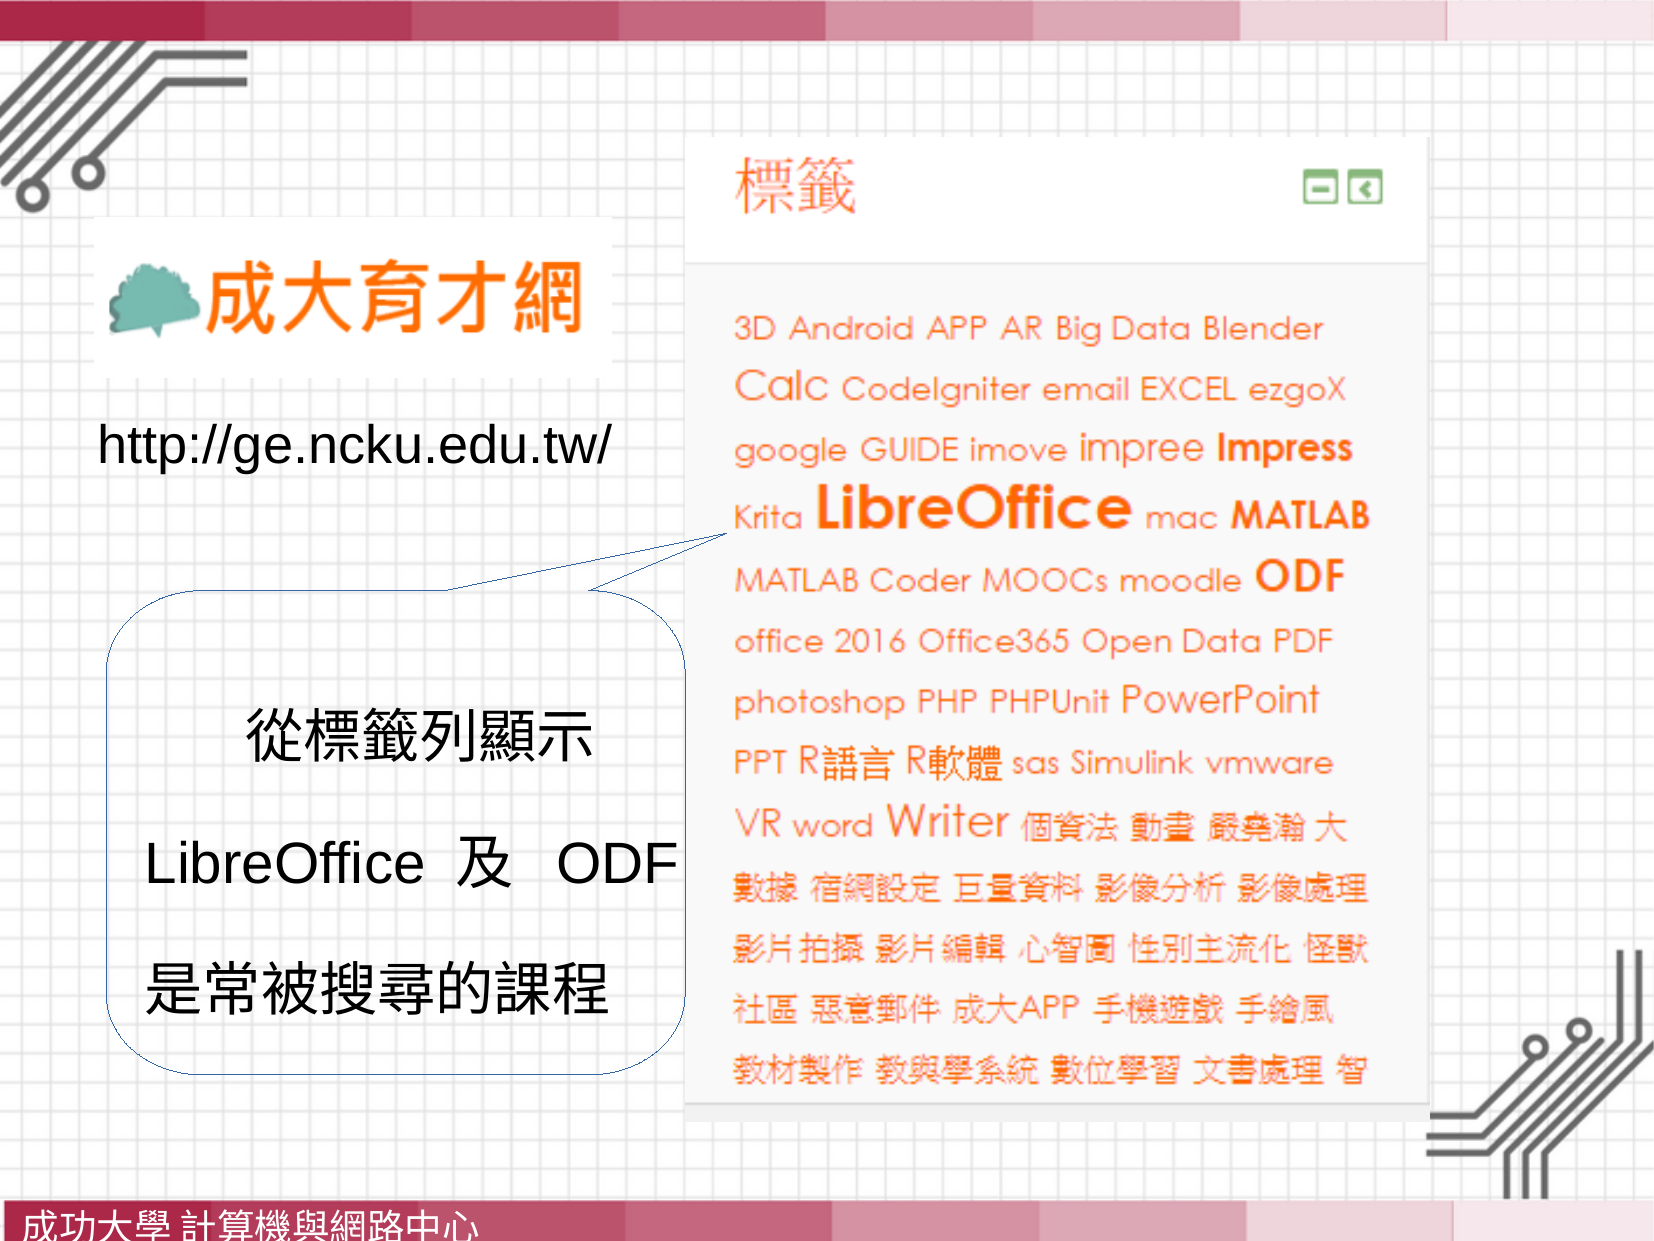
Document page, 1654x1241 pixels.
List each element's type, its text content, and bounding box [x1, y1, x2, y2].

text_box 從標籤列顯示 LibreOffice 及 ODF 是常被搜尋的課程 [129, 640, 712, 1019]
text_box 成功大學 計算機與網路中心 [6, 1190, 497, 1241]
picture [0, 0, 1654, 1241]
text_box http://ge.ncku.edu.tw/ [82, 407, 662, 508]
